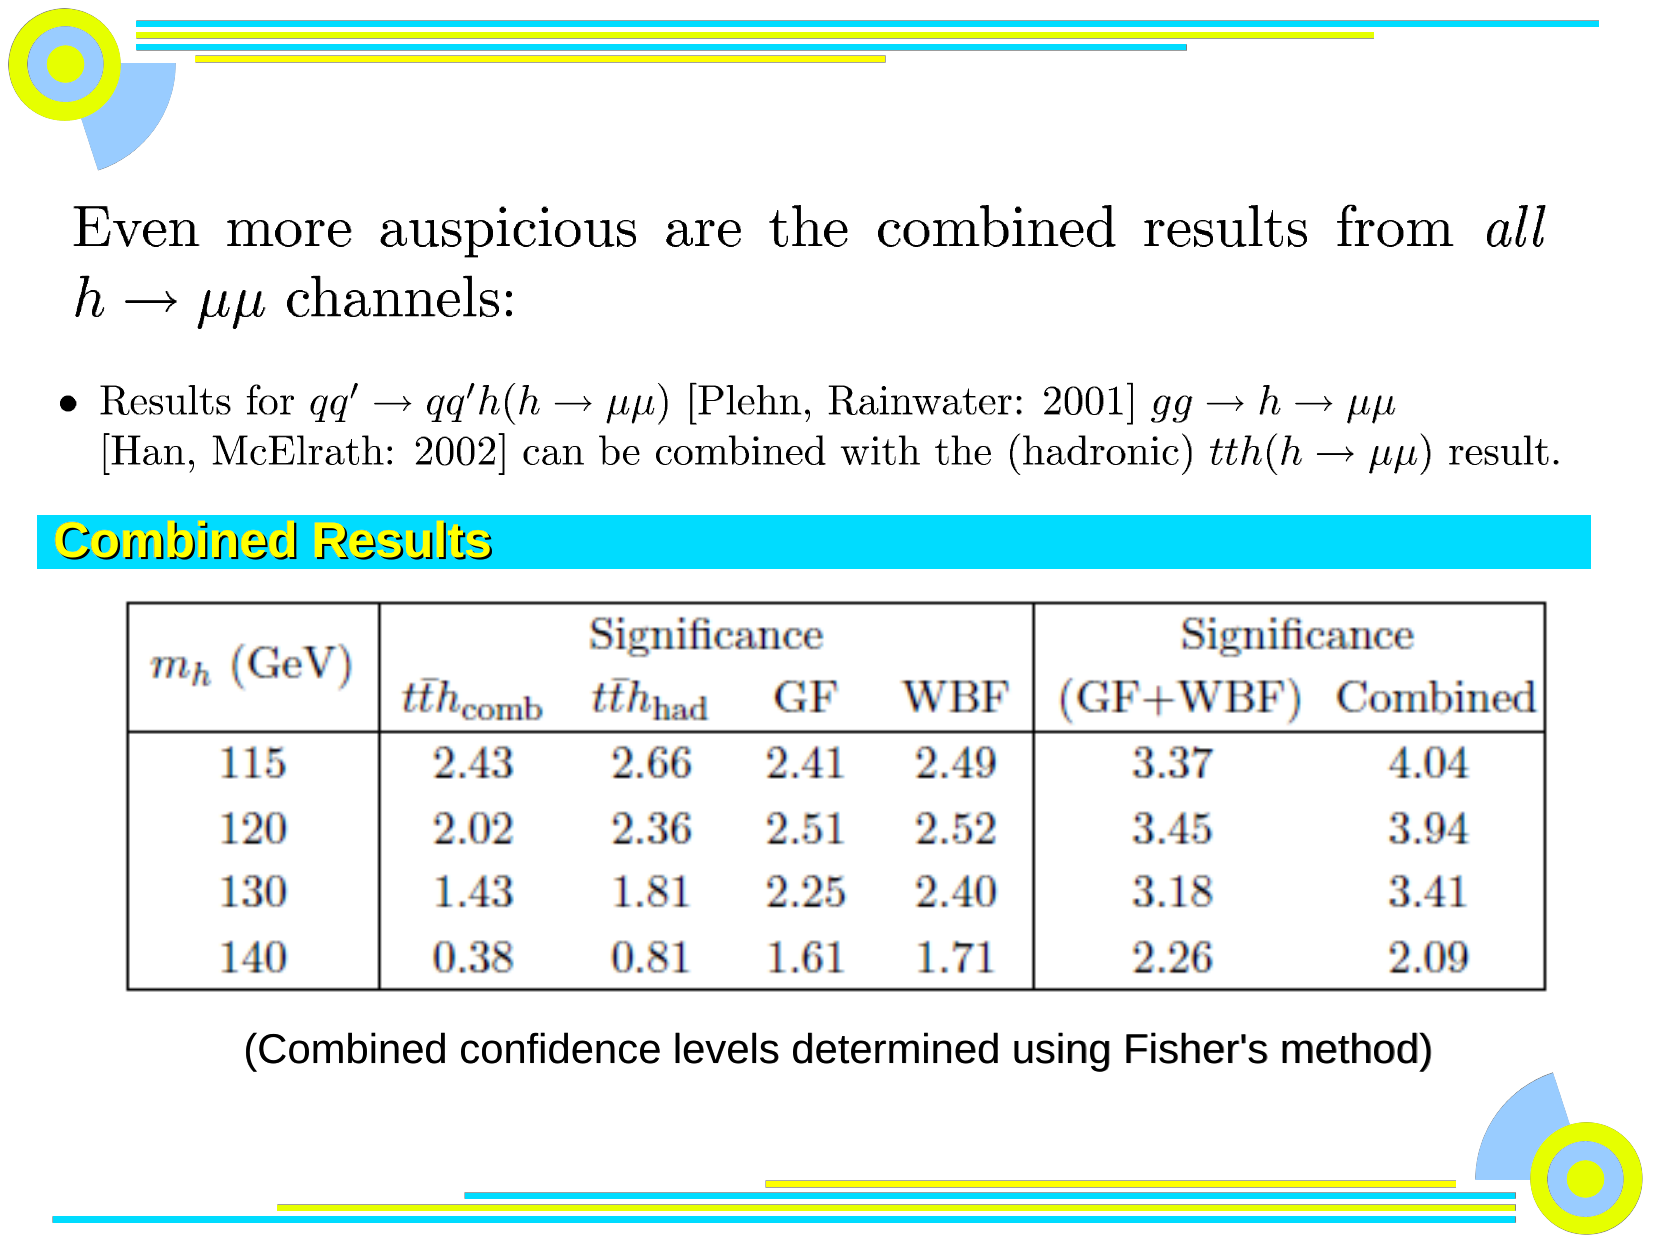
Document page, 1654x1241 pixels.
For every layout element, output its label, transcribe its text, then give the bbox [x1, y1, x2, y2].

text_box [8, 8, 176, 171]
text_box [1014, 515, 1591, 569]
text_box (Combined confidence levels determined using Fisher's method) [228, 1018, 1467, 1080]
text_box Combined Results [38, 504, 1014, 577]
picture [0, 0, 1654, 1241]
text_box [1475, 1072, 1643, 1235]
